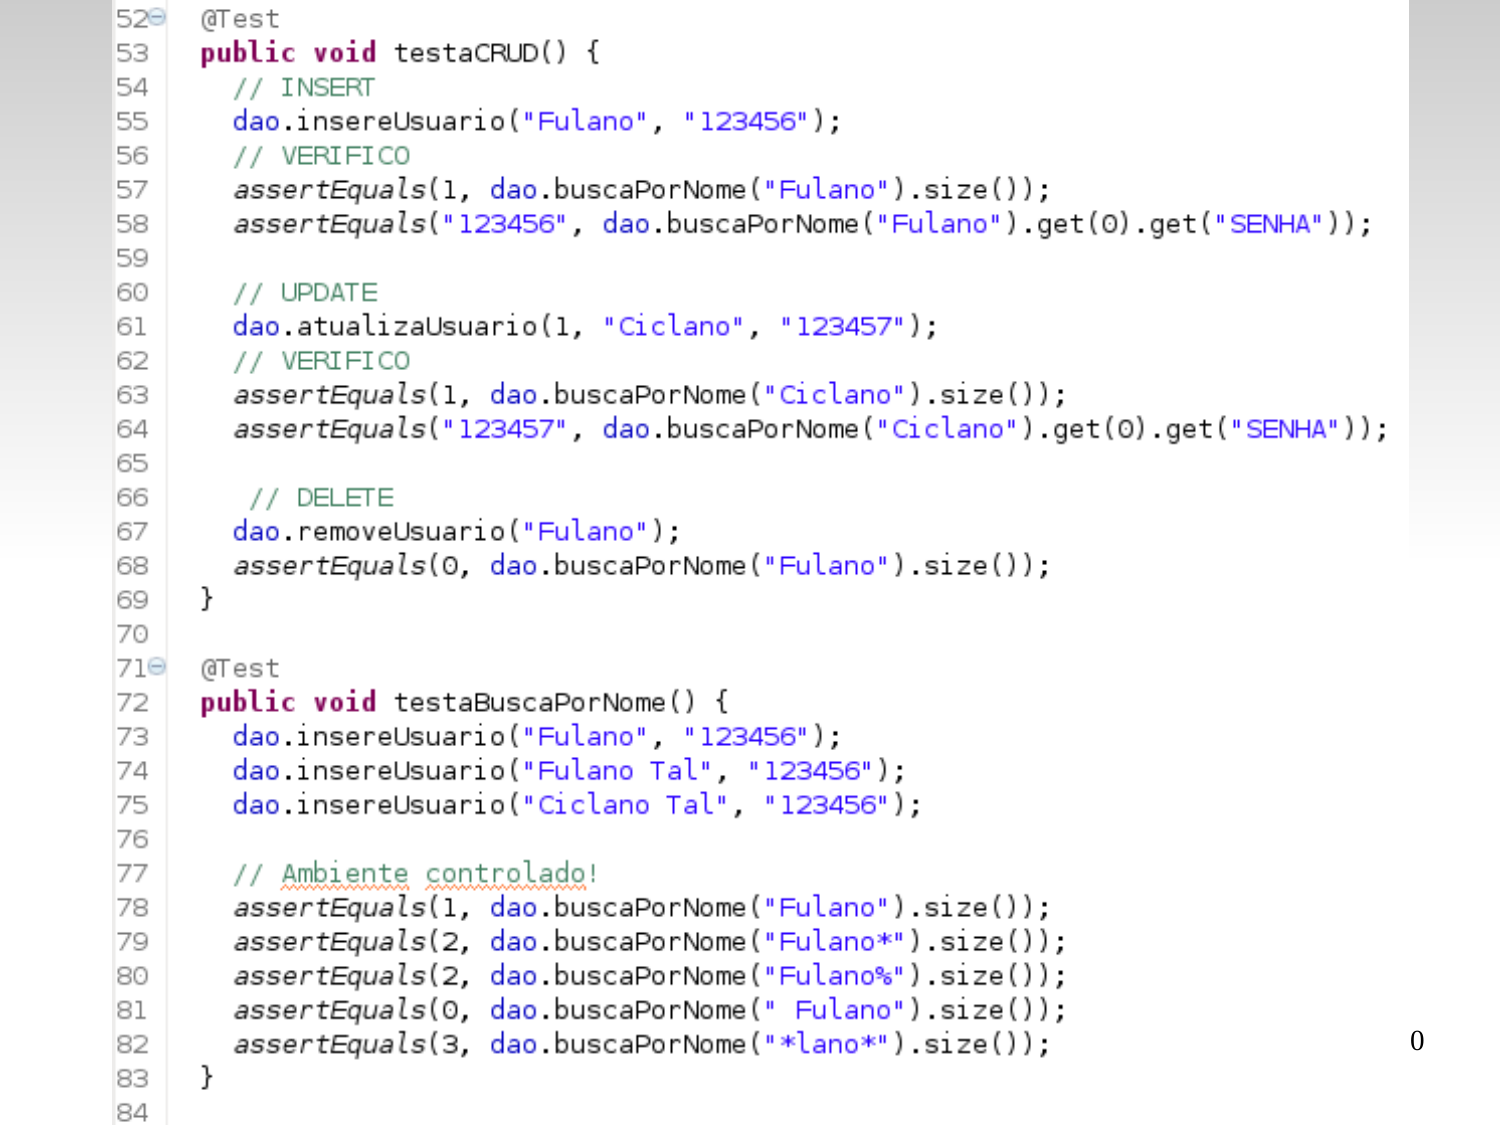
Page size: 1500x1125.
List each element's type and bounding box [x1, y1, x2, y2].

picture [112, 0, 1409, 1125]
